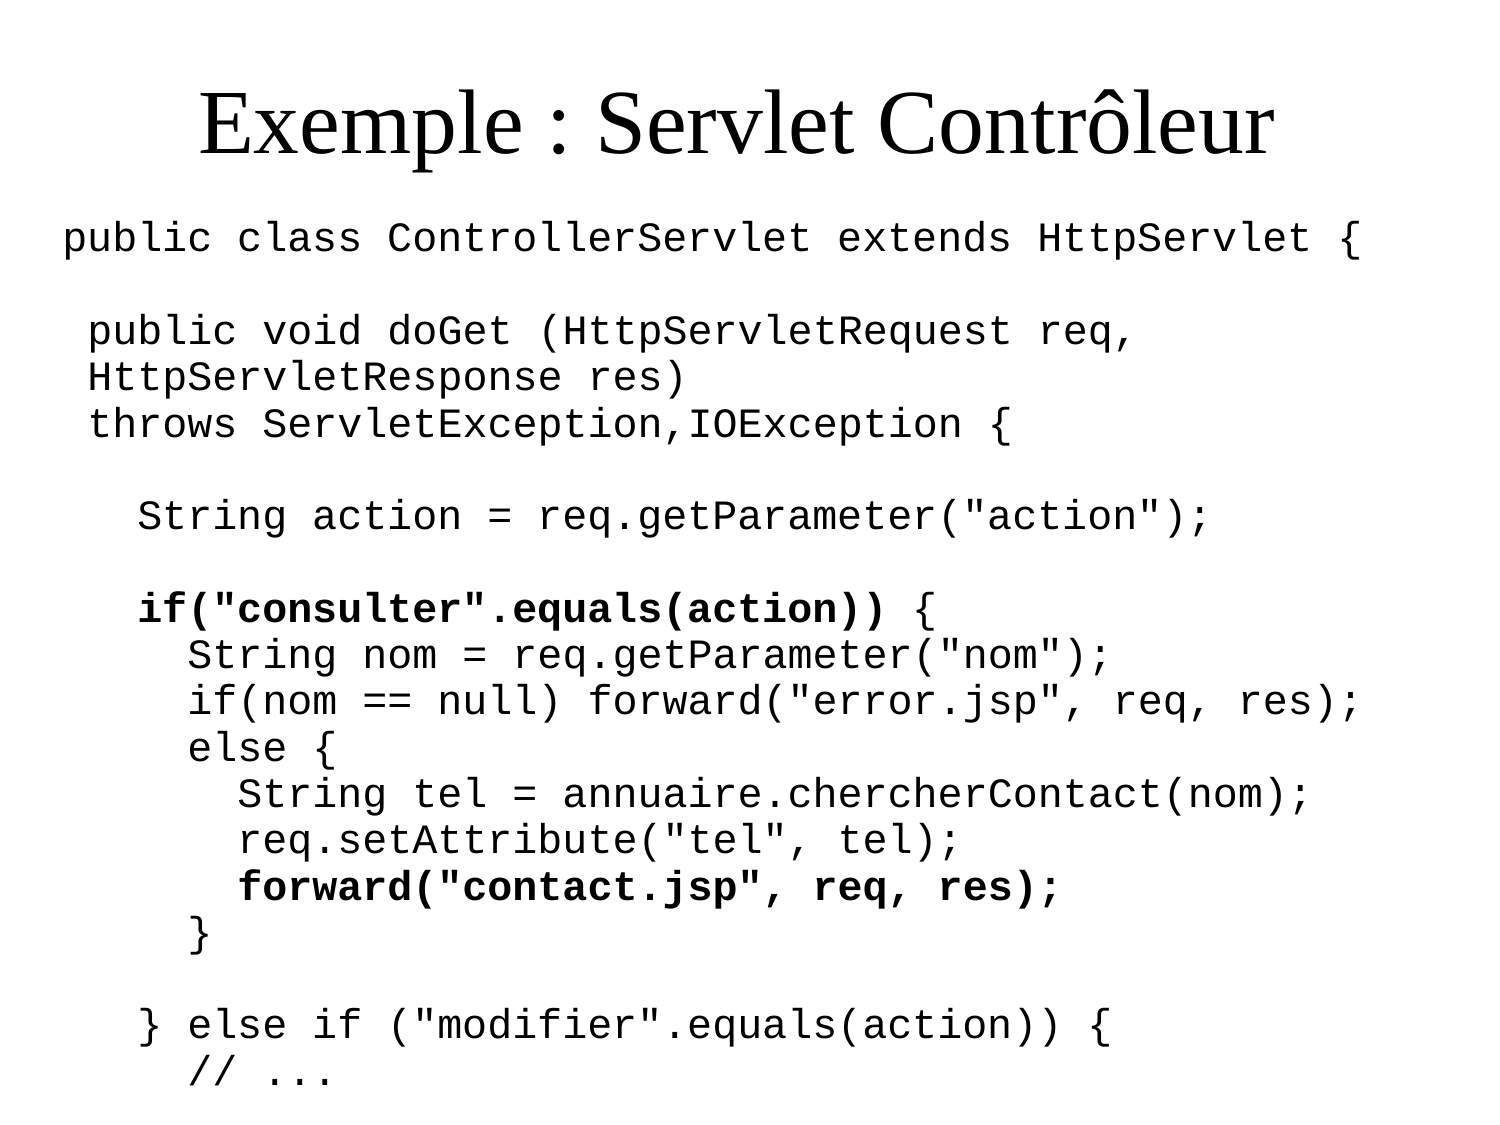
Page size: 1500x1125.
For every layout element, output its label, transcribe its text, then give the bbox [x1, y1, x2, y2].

text_box public class ControllerServlet extends HttpServlet { public void doGet (HttpServletRequest req, HttpServletResponse res) throws ServletException,IOException { String action = req.getParameter("action"); if("consulter".equals(action)) { String nom = req.getParameter("nom"); if(nom == null) forward("error.jsp", req, res); else { String tel = annuaire.chercherContact(nom); req.setAttribute("tel", tel); forward("contact.jsp", req, res); } } else if ("modifier".equals(action)) { // ... [47, 209, 1378, 1125]
title Exemple : Servlet Contrôleur [99, 30, 1375, 209]
